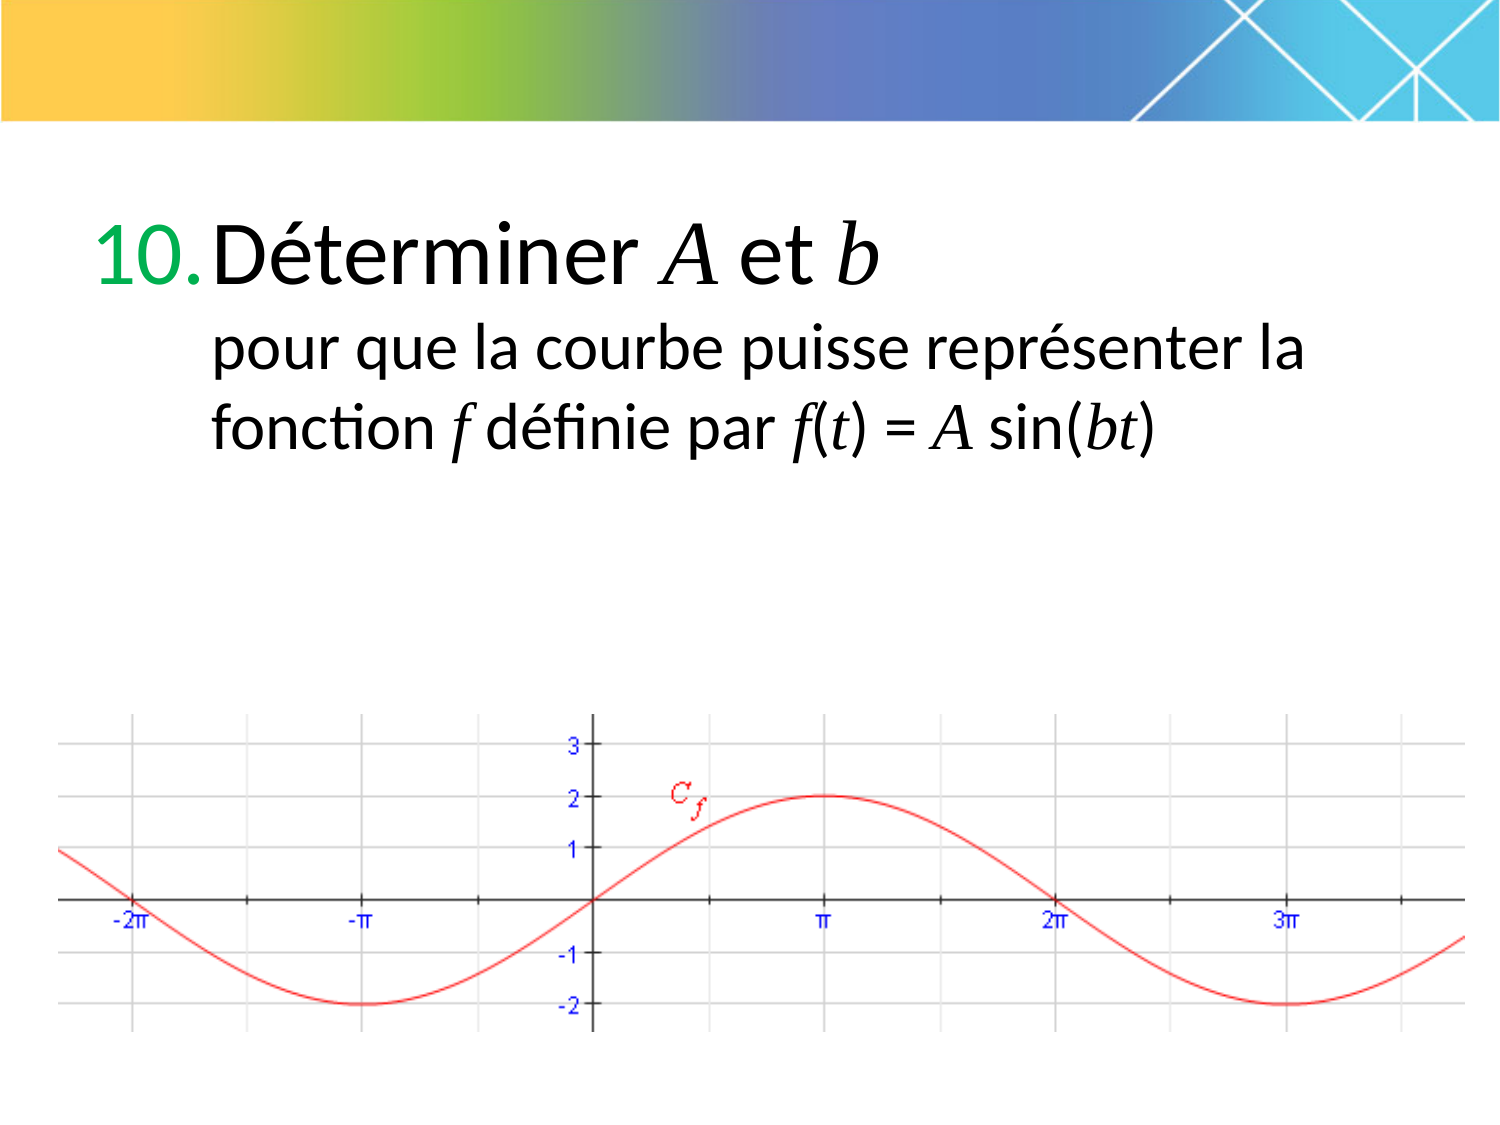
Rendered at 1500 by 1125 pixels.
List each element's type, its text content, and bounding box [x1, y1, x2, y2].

title Déterminer A et b pour que la courbe puisse représenter la fonction f définie par f(t) = A sin(bt) [75, 164, 1426, 493]
picture [58, 714, 1465, 1032]
picture [0, 0, 1500, 123]
